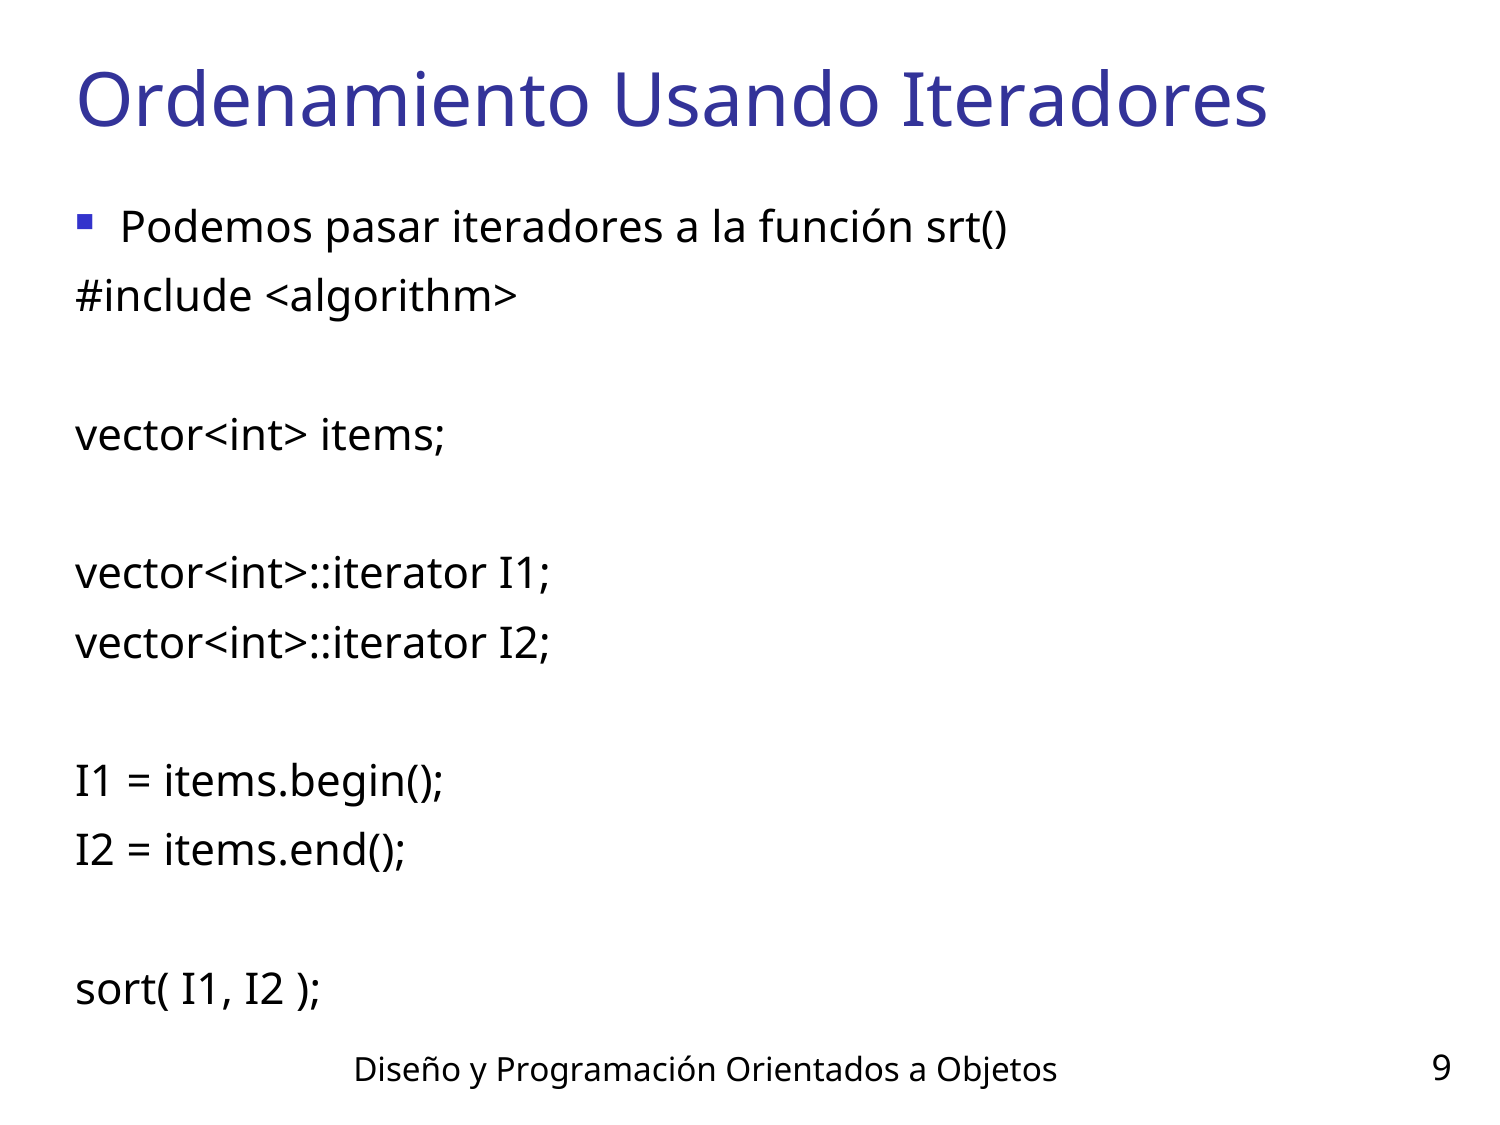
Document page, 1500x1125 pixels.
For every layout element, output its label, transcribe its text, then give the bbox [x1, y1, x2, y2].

title Ordenamiento Usando Iteradores [75, 12, 1466, 175]
list Podemos pasar iteradores a la función srt()‏ #include <algorithm> vector<int> items; vector<int>::iterator I1; vector<int>::iterator I2; I1 = items.begin(); I2 = items.end(); sort( I1, I2 ); [75, 195, 1462, 1021]
